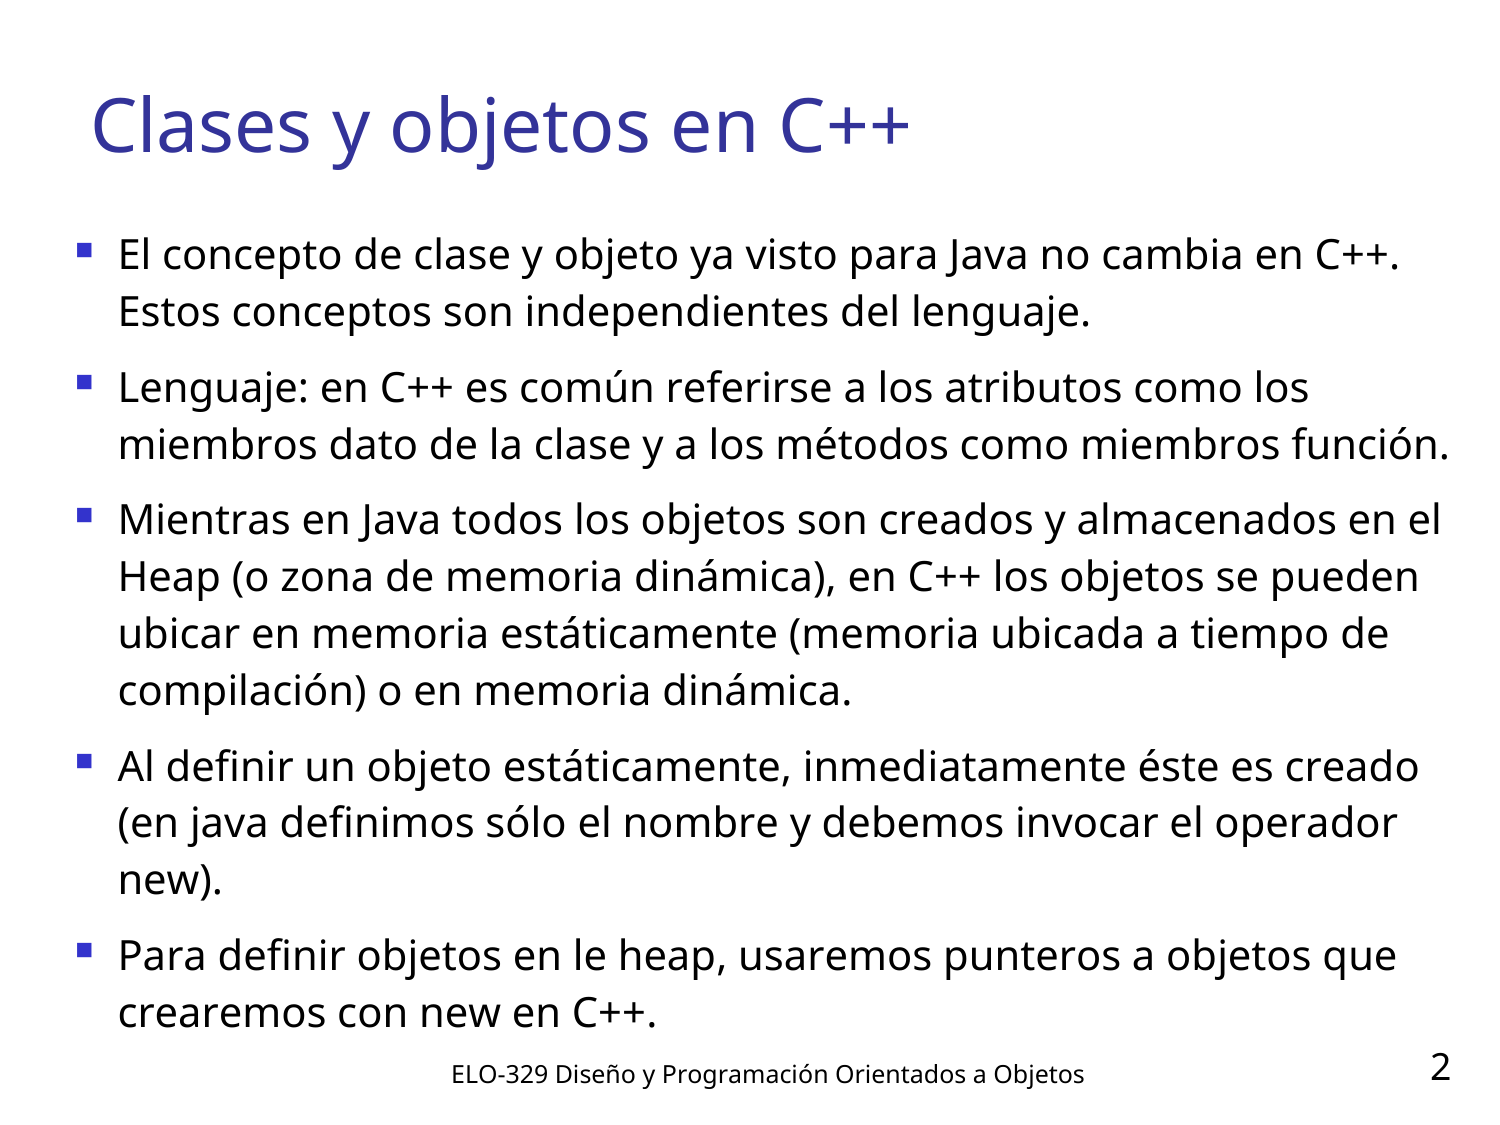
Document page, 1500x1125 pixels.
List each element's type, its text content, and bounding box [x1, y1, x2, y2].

list El concepto de clase y objeto ya visto para Java no cambia en C++. Estos conceptos son independientes del lenguaje. Lenguaje: en C++ es común referirse a los atributos como los miembros dato de la clase y a los métodos como miembros función. Mientras en Java todos los objetos son creados y almacenados en el Heap (o zona de memoria dinámica), en C++ los objetos se pueden ubicar en memoria estáticamente (memoria ubicada a tiempo de compilación) o en memoria dinámica. Al definir un objeto estáticamente, inmediatamente éste es creado (en java definimos sólo el nombre y debemos invocar el operador new). Para definir objetos en le heap, usaremos punteros a objetos que crearemos con new en C++. [75, 224, 1462, 1051]
title Clases y objetos en C++ [75, 4, 1500, 183]
